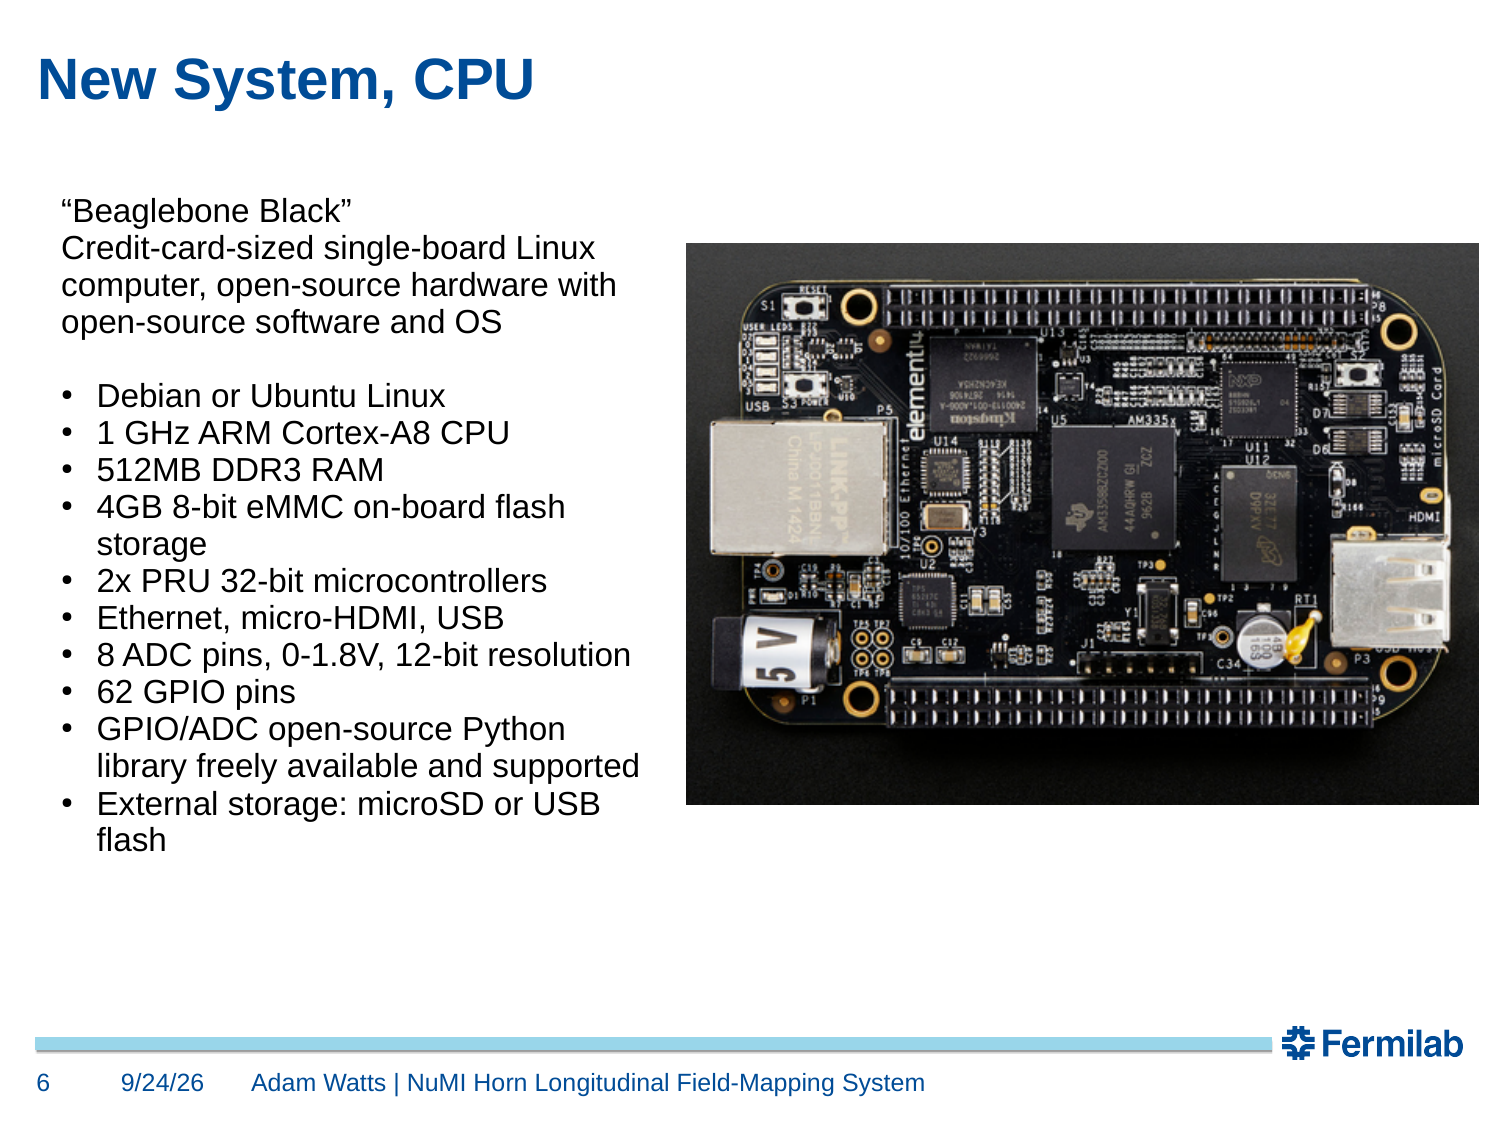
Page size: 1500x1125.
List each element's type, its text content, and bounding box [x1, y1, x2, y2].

text_box “Beaglebone Black” Credit-card-sized single-board Linux computer, open-source hardware with open-source software and OS Debian or Ubuntu Linux 1 GHz ARM Cortex-A8 CPU 512MB DDR3 RAM 4GB 8-bit eMMC on-board flash storage 2x PRU 32-bit microcontrollers Ethernet, micro-HDMI, USB 8 ADC pins, 0-1.8V, 12-bit resolution 62 GPIO pins GPIO/ADC open-source Python library freely available and supported External storage: microSD or USB flash [46, 185, 668, 913]
title New System, CPU [37, 41, 1463, 112]
footer Adam Watts | NuMI Horn Longitudinal Field-Mapping System [251, 1066, 1279, 1107]
picture [686, 243, 1479, 805]
slide_number <number> [36, 1066, 105, 1106]
picture [1282, 1026, 1463, 1060]
slide_number 9/19/19 [120, 1066, 232, 1107]
